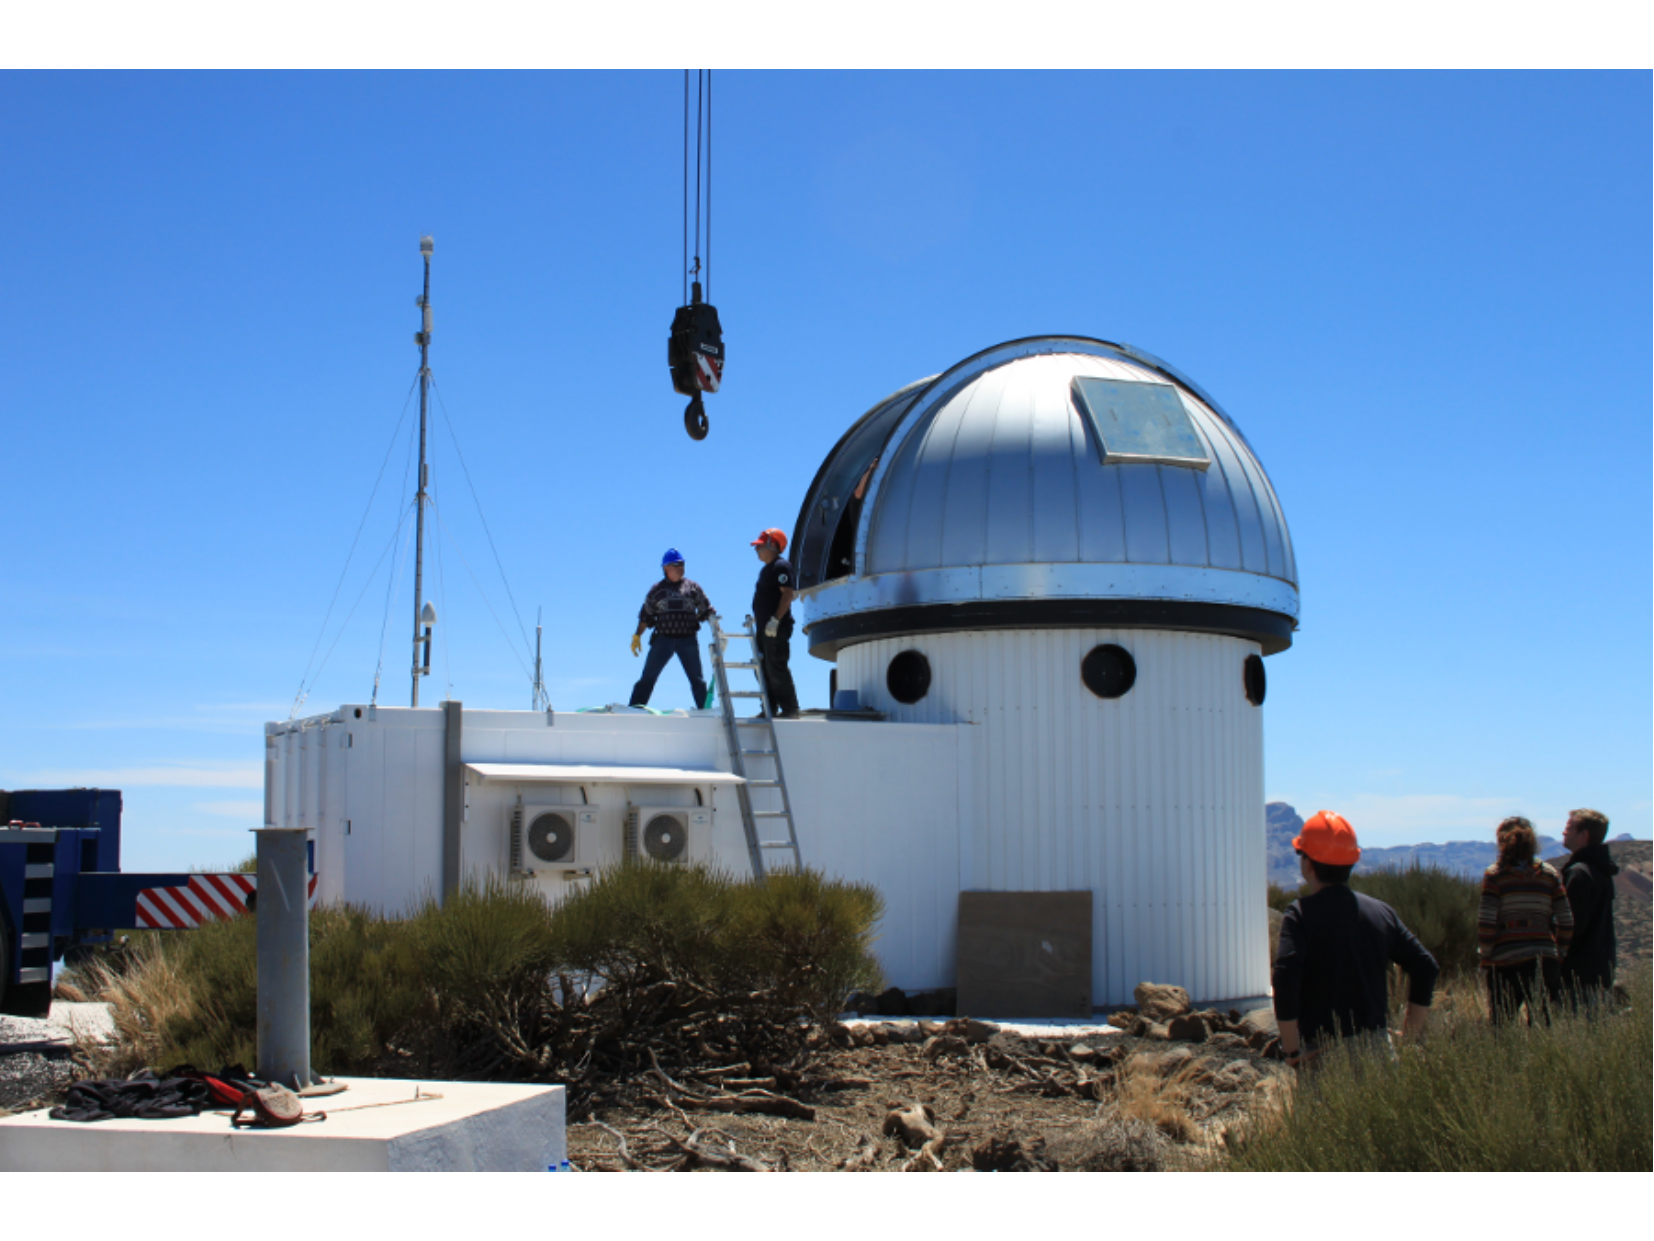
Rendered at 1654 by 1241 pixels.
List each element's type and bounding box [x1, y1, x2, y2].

picture [0, 69, 1653, 1172]
